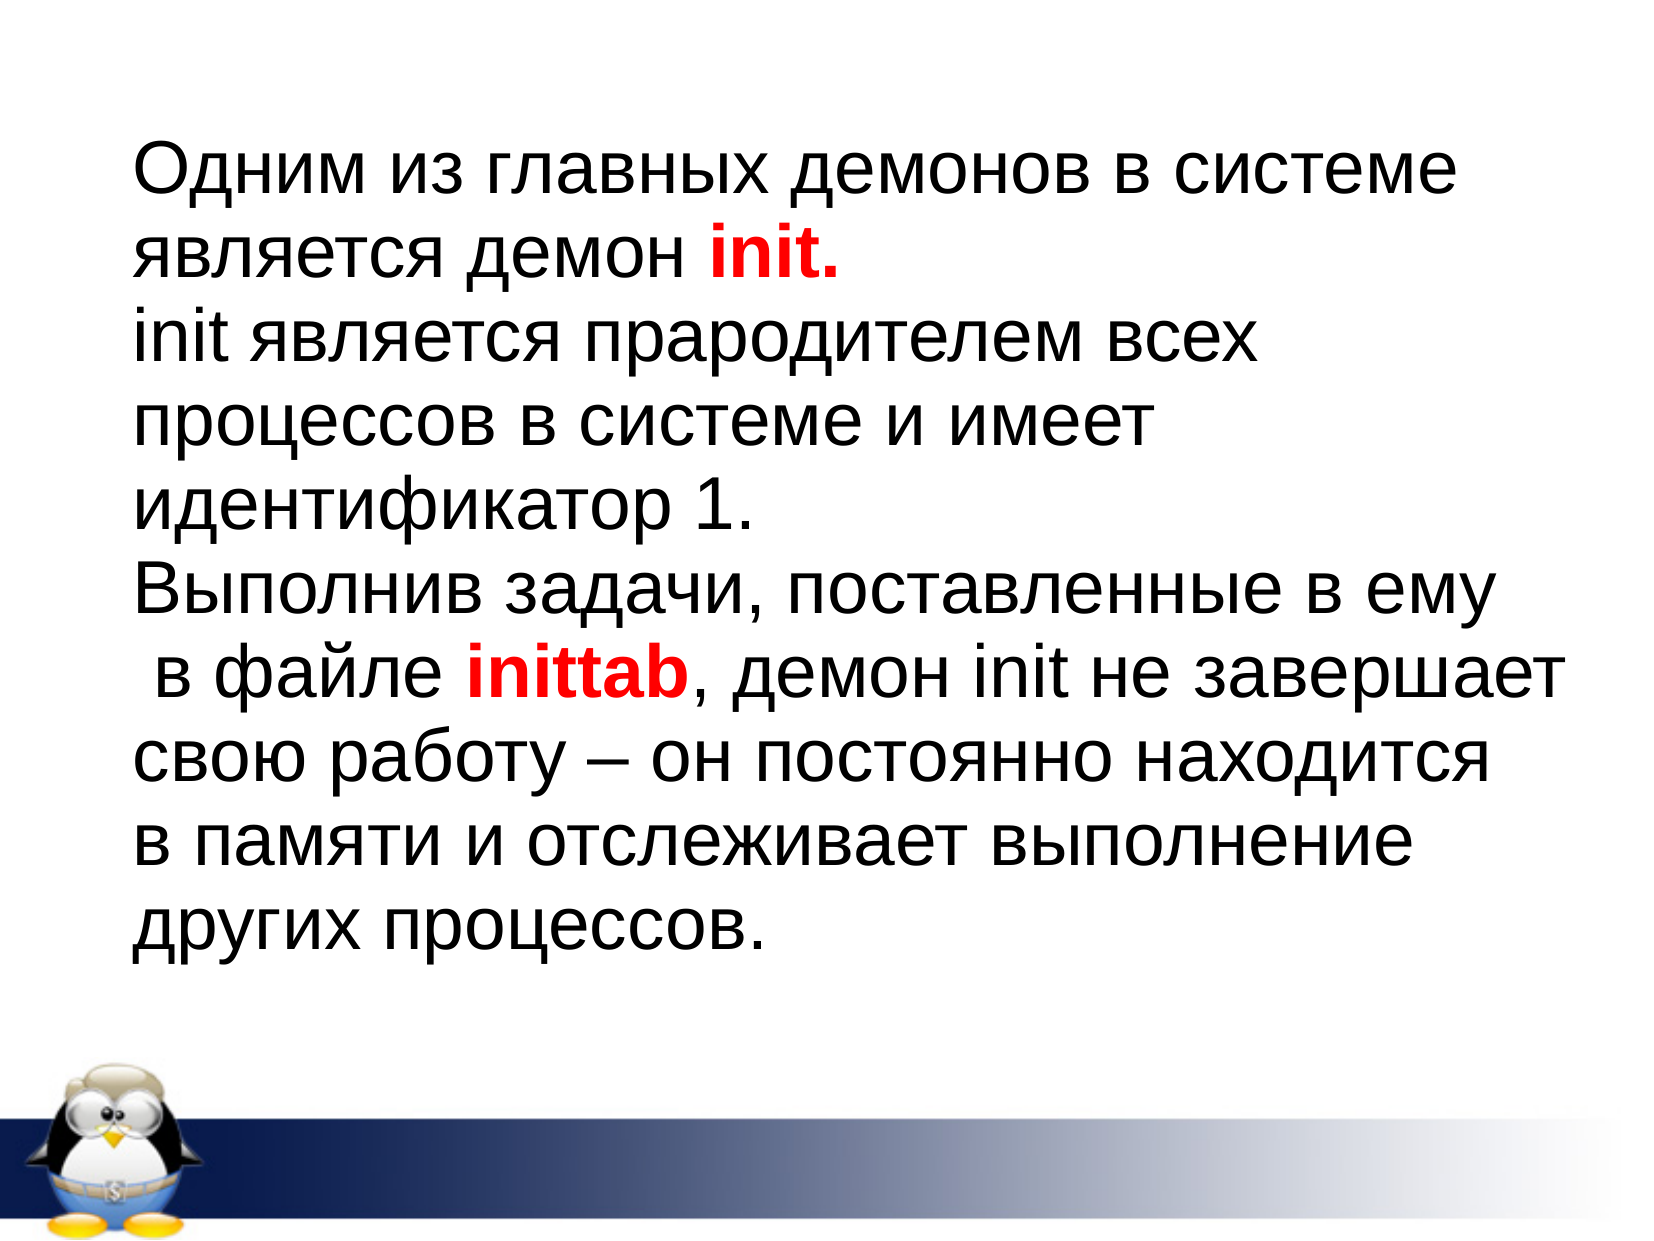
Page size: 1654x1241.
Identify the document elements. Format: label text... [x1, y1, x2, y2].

text_box Одним из главных демонов в системе является демон init. init является прародителем всех процессов в системе и имеет идентификатор 1. Выполнив задачи, поставленные в ему в файле inittab, демон init не завершает свою работу – он постоянно находится в памяти и отслеживает выполнение других процессов. [118, 118, 1604, 973]
picture [0, 1057, 1654, 1241]
